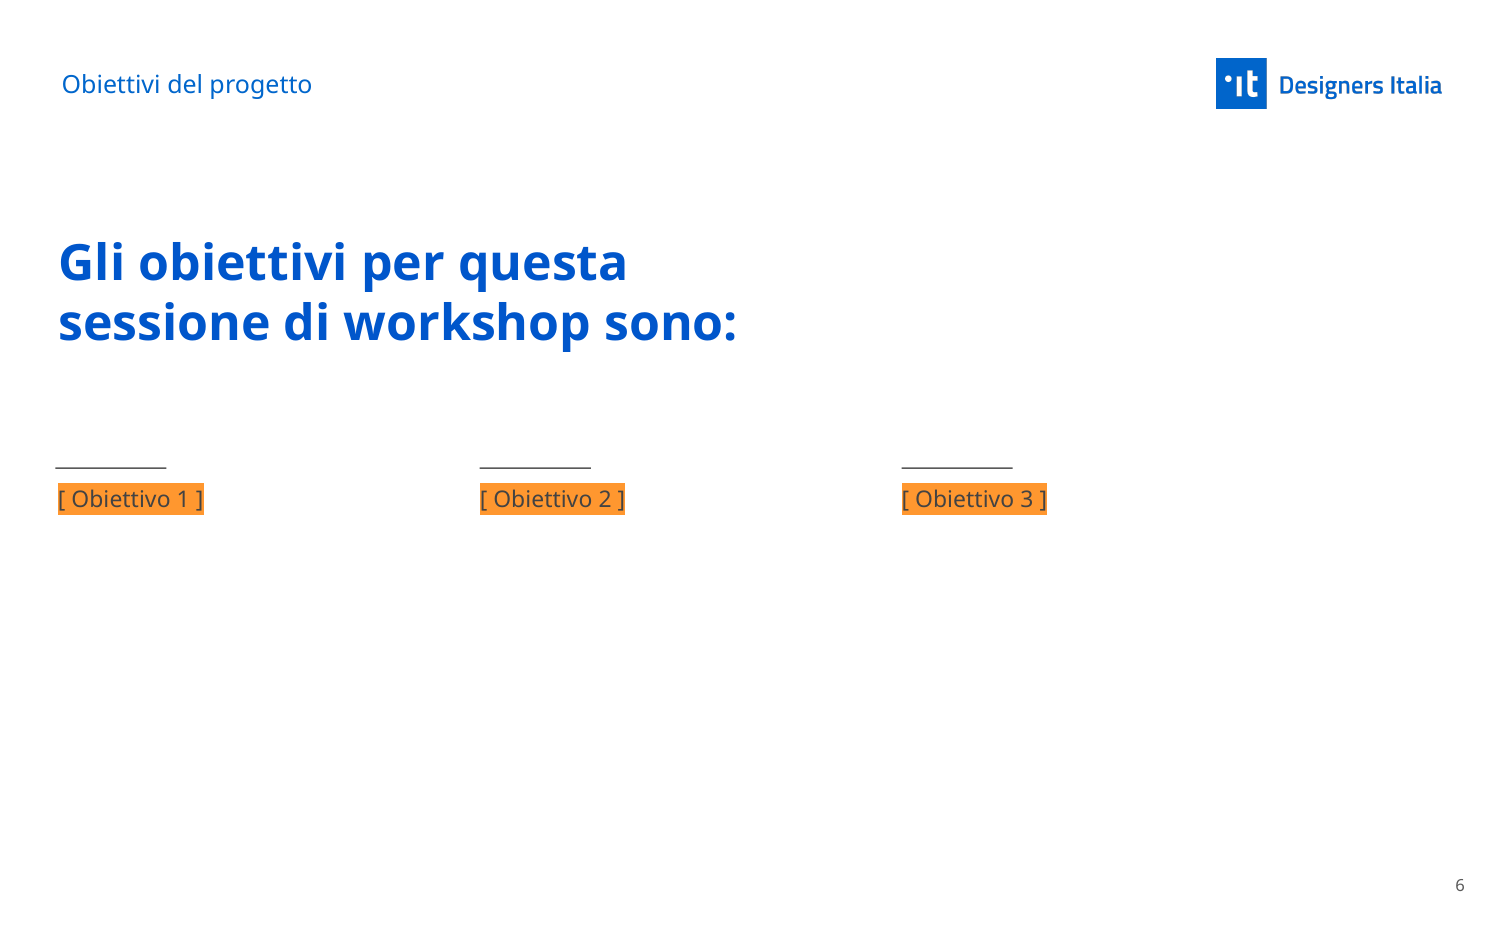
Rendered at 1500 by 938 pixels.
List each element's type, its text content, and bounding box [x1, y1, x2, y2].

text_box [ Obiettivo 1 ] [42, 466, 416, 685]
picture [1216, 58, 1455, 109]
text_box [ Obiettivo 2 ] [464, 466, 813, 685]
slide_number <number> [1389, 849, 1480, 922]
text_box [ Obiettivo 3 ] [886, 466, 1235, 685]
text_box Obiettivi del progetto [46, 58, 684, 110]
text_box Gli obiettivi per questa sessione di workshop sono: [43, 215, 779, 360]
